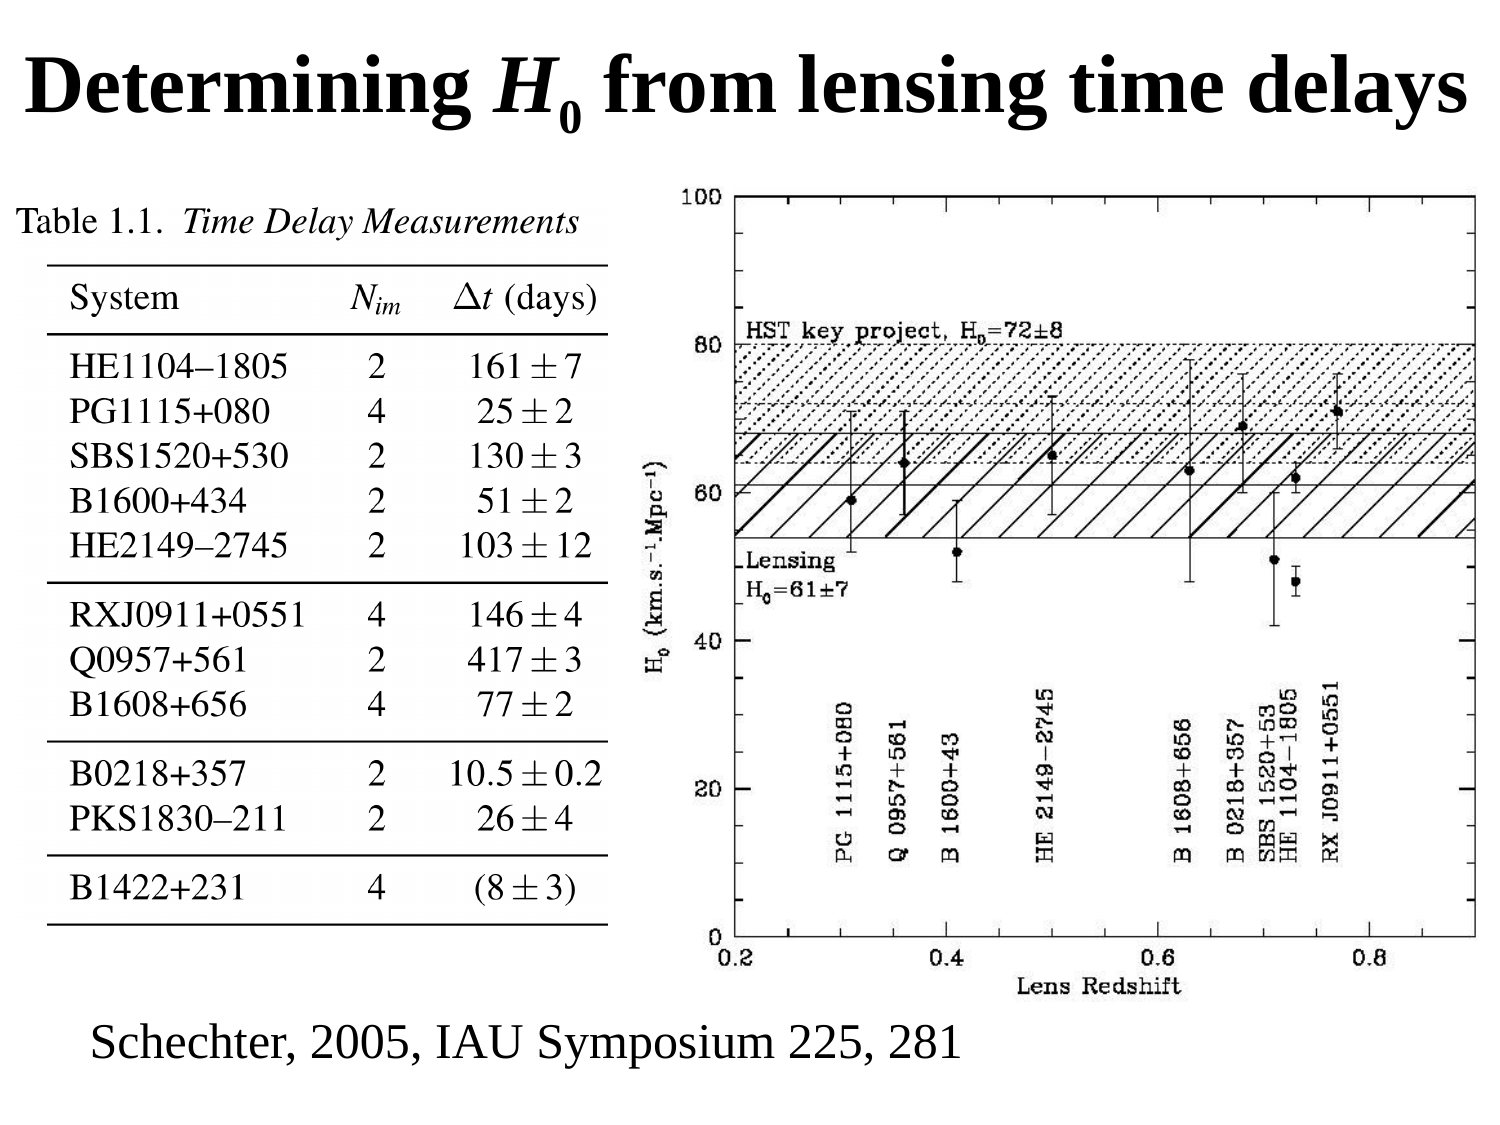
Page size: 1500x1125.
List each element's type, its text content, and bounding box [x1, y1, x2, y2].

picture [631, 176, 1494, 1002]
title Determining H0 from lensing time delays [24, 18, 1480, 144]
picture [16, 207, 608, 926]
text_box Schechter, 2005, IAU Symposium 225, 281 [74, 1000, 979, 1076]
